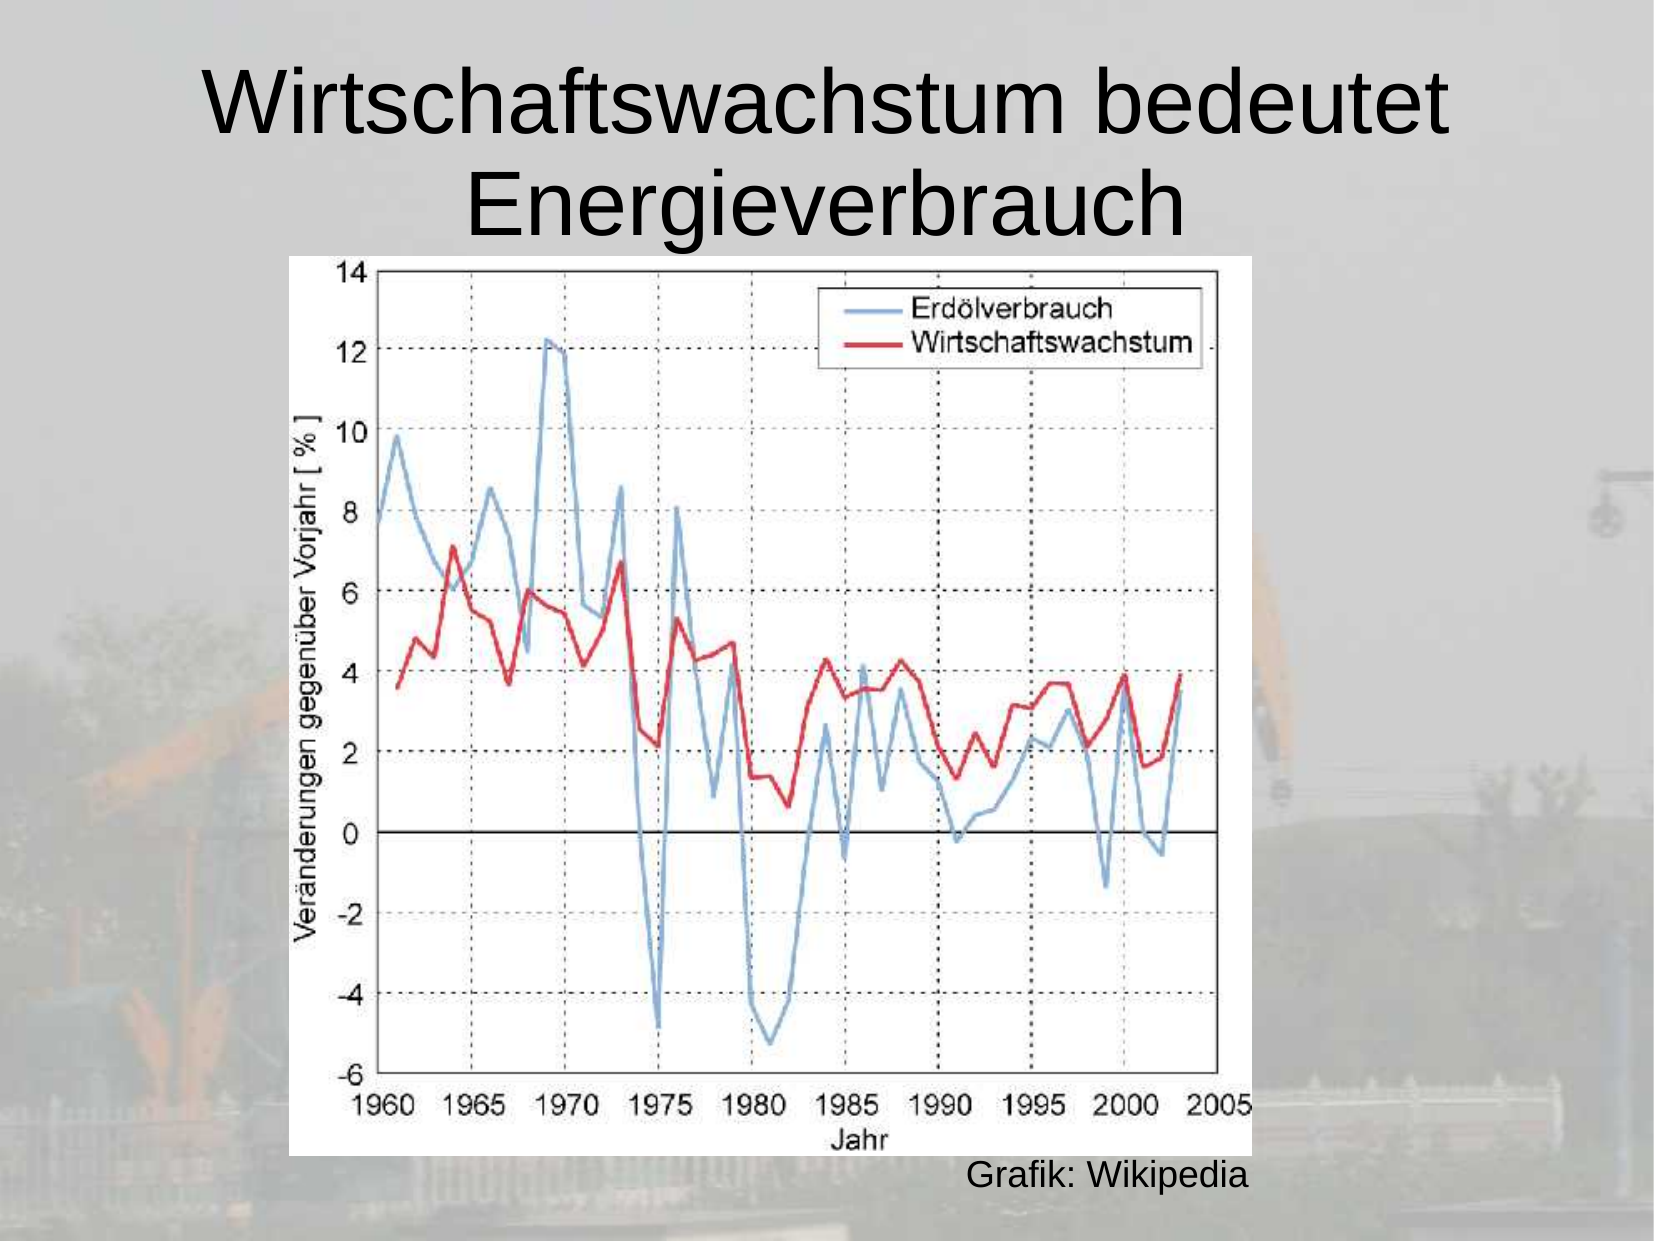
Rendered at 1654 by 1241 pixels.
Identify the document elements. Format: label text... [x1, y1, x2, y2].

text_box Grafik: Wikipedia [951, 1145, 1264, 1203]
title Wirtschaftswachstum bedeutet Energieverbrauch [82, 49, 1571, 257]
picture [0, 0, 1654, 1241]
